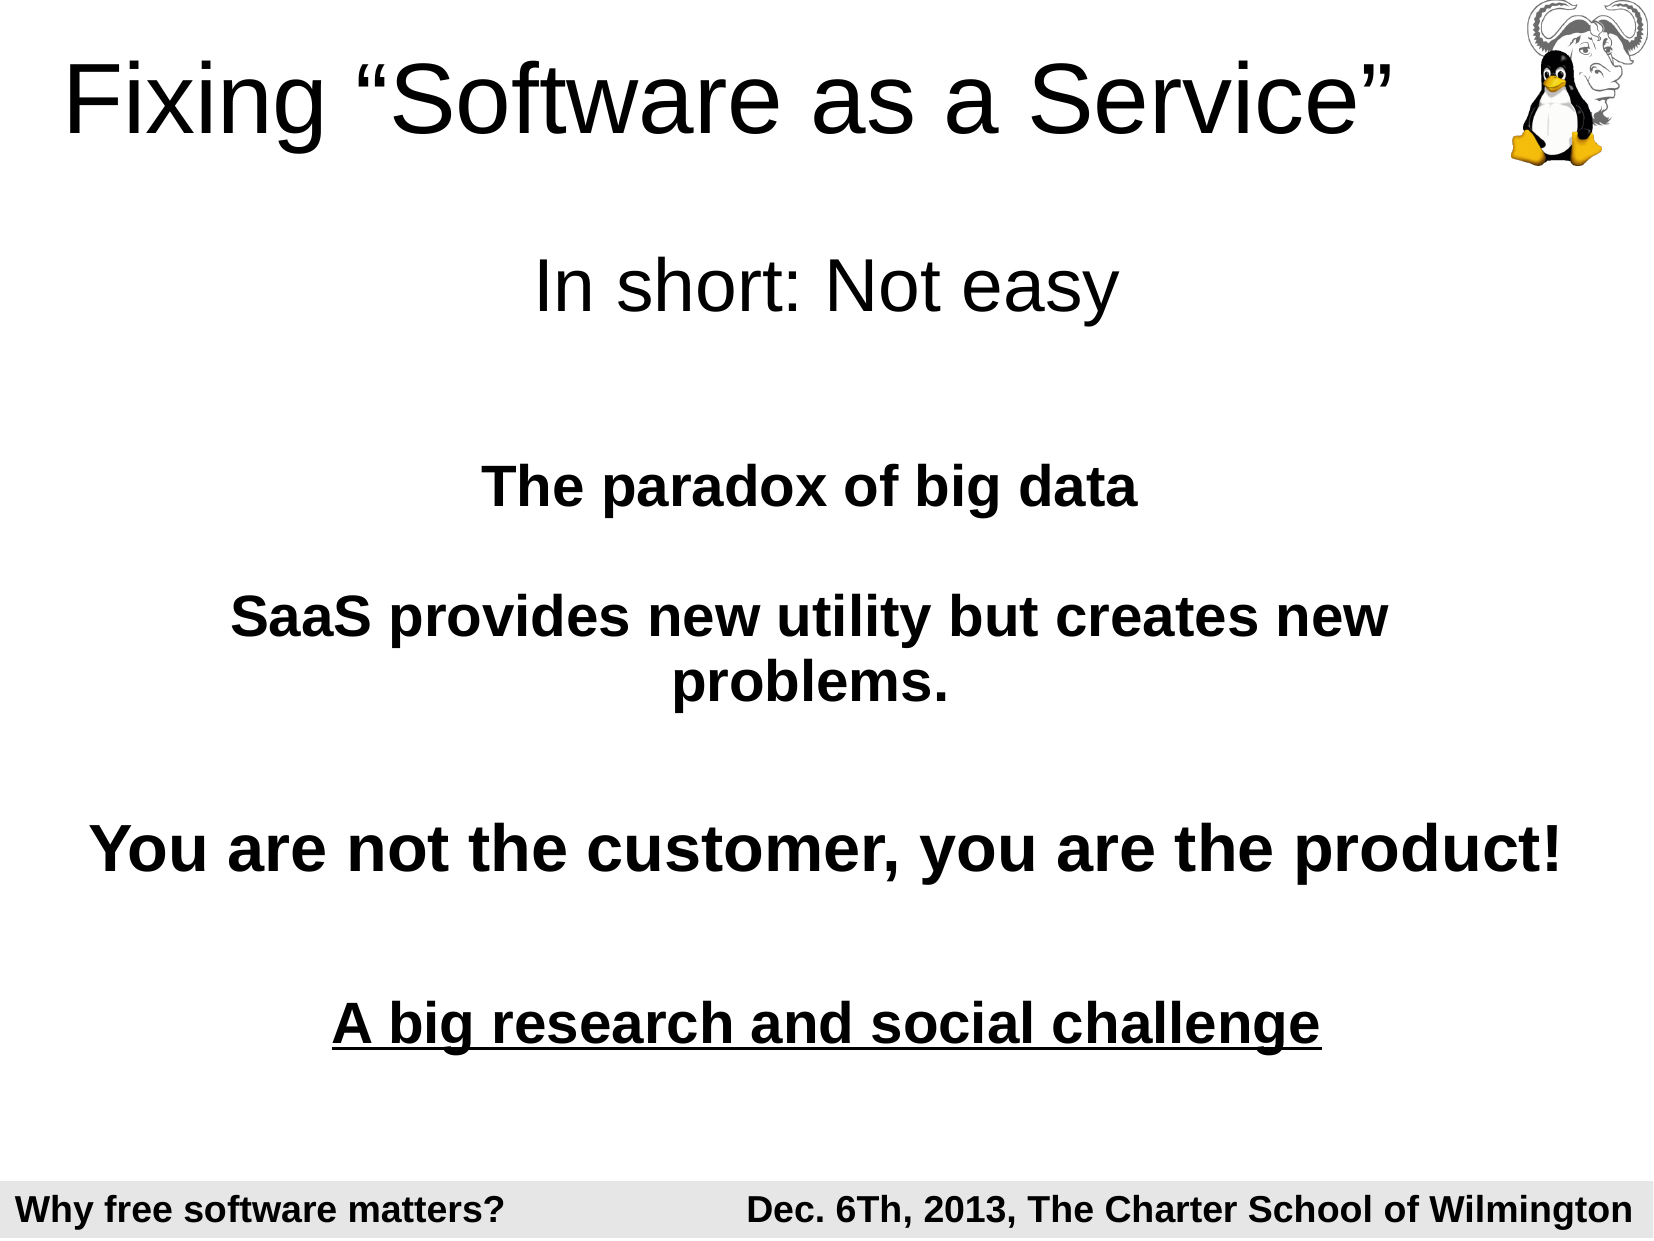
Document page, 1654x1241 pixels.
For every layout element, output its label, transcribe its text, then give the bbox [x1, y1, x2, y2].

picture [1511, 0, 1648, 166]
text_box You are not the customer, you are the product! [73, 803, 1583, 893]
text_box Why free software matters? Dec. 6Th, 2013, The Charter School of Wilmington [0, 1181, 1654, 1238]
text_box Fixing “Software as a Service” [47, 35, 1501, 163]
text_box In short: Not easy [61, 236, 1593, 336]
text_box The paradox of big data SaaS provides new utility but creates new problems. [215, 446, 1439, 723]
text_box A big research and social challenge [317, 983, 1337, 1064]
